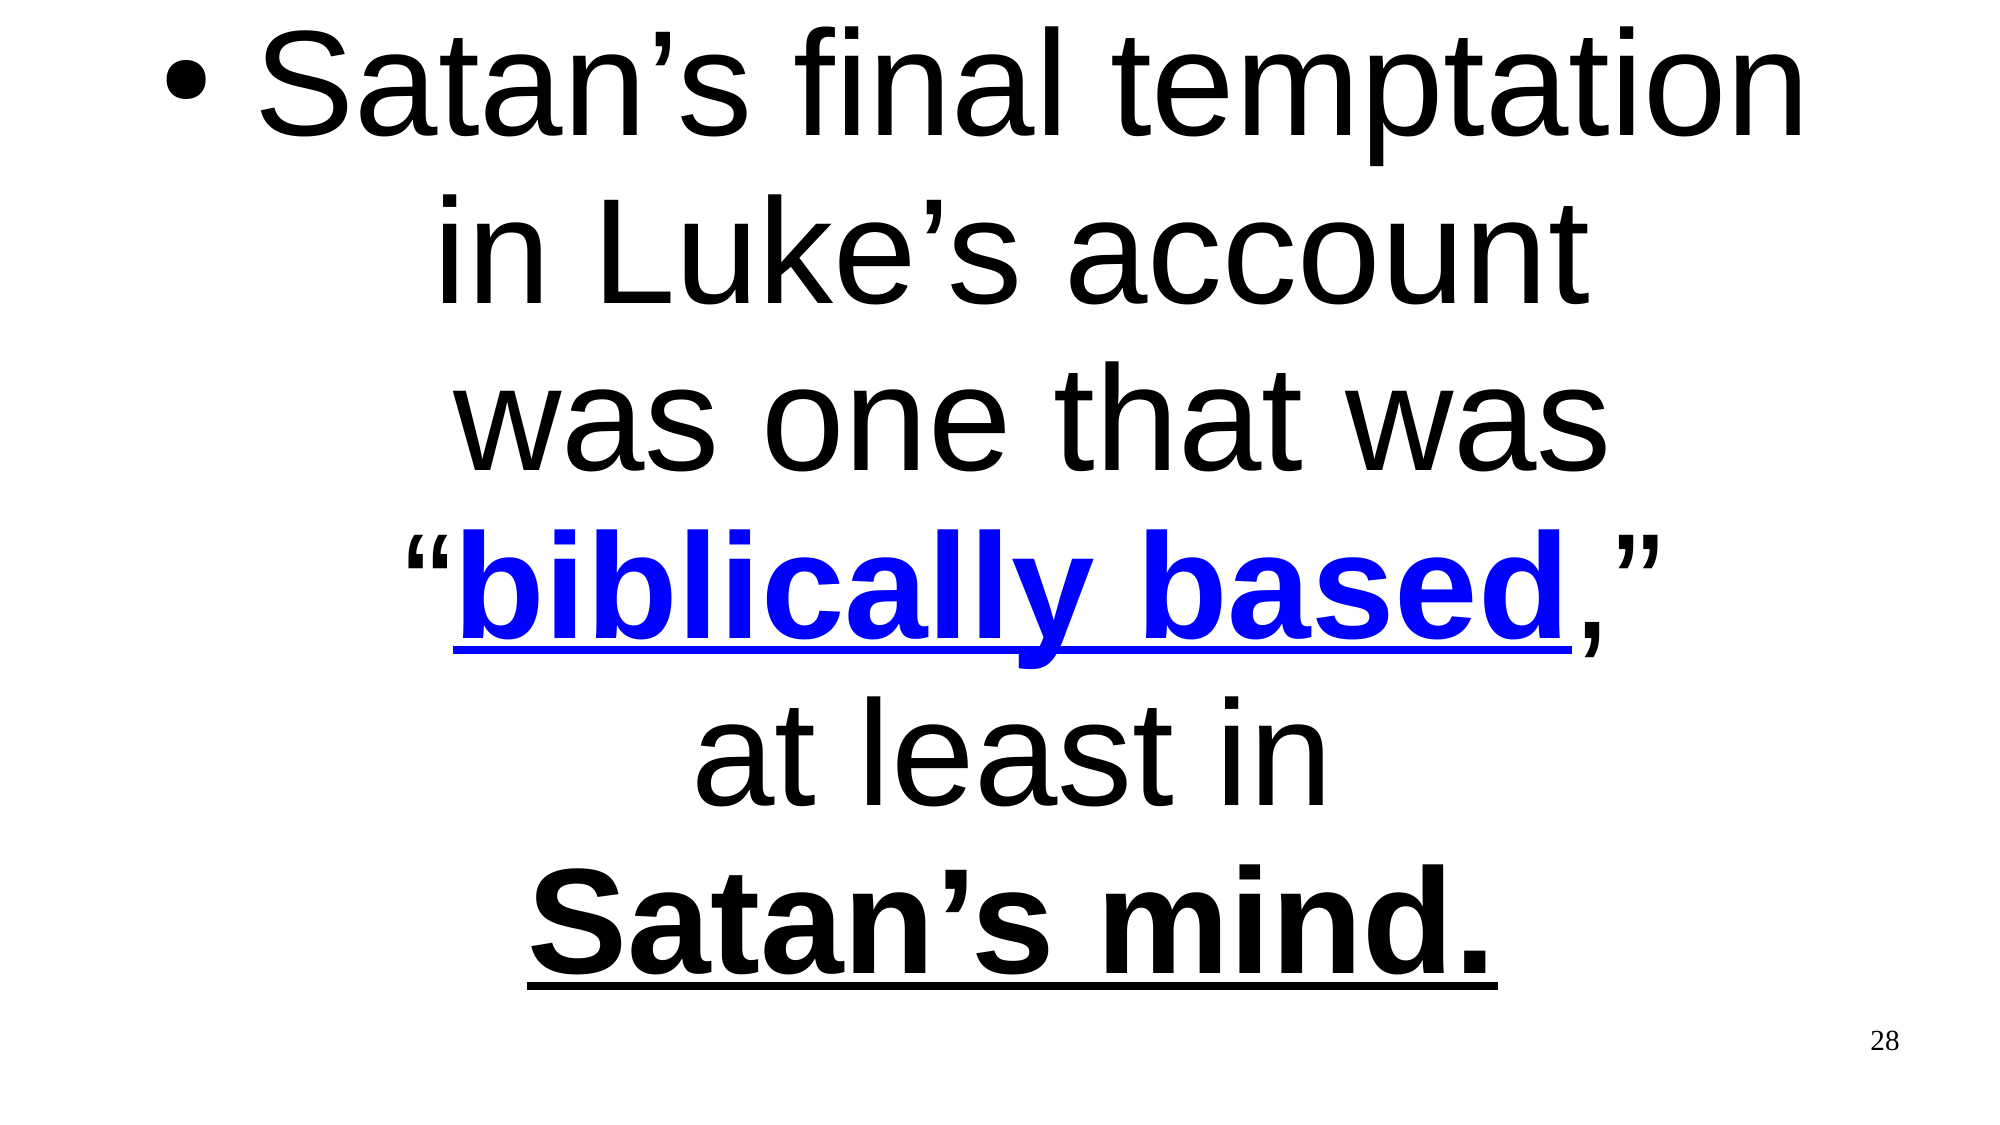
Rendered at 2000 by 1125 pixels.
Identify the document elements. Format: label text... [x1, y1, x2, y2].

list Satan’s final temptation in Luke’s account was one that was “biblically based,” at least in Satan’s mind. [0, 0, 1996, 1123]
